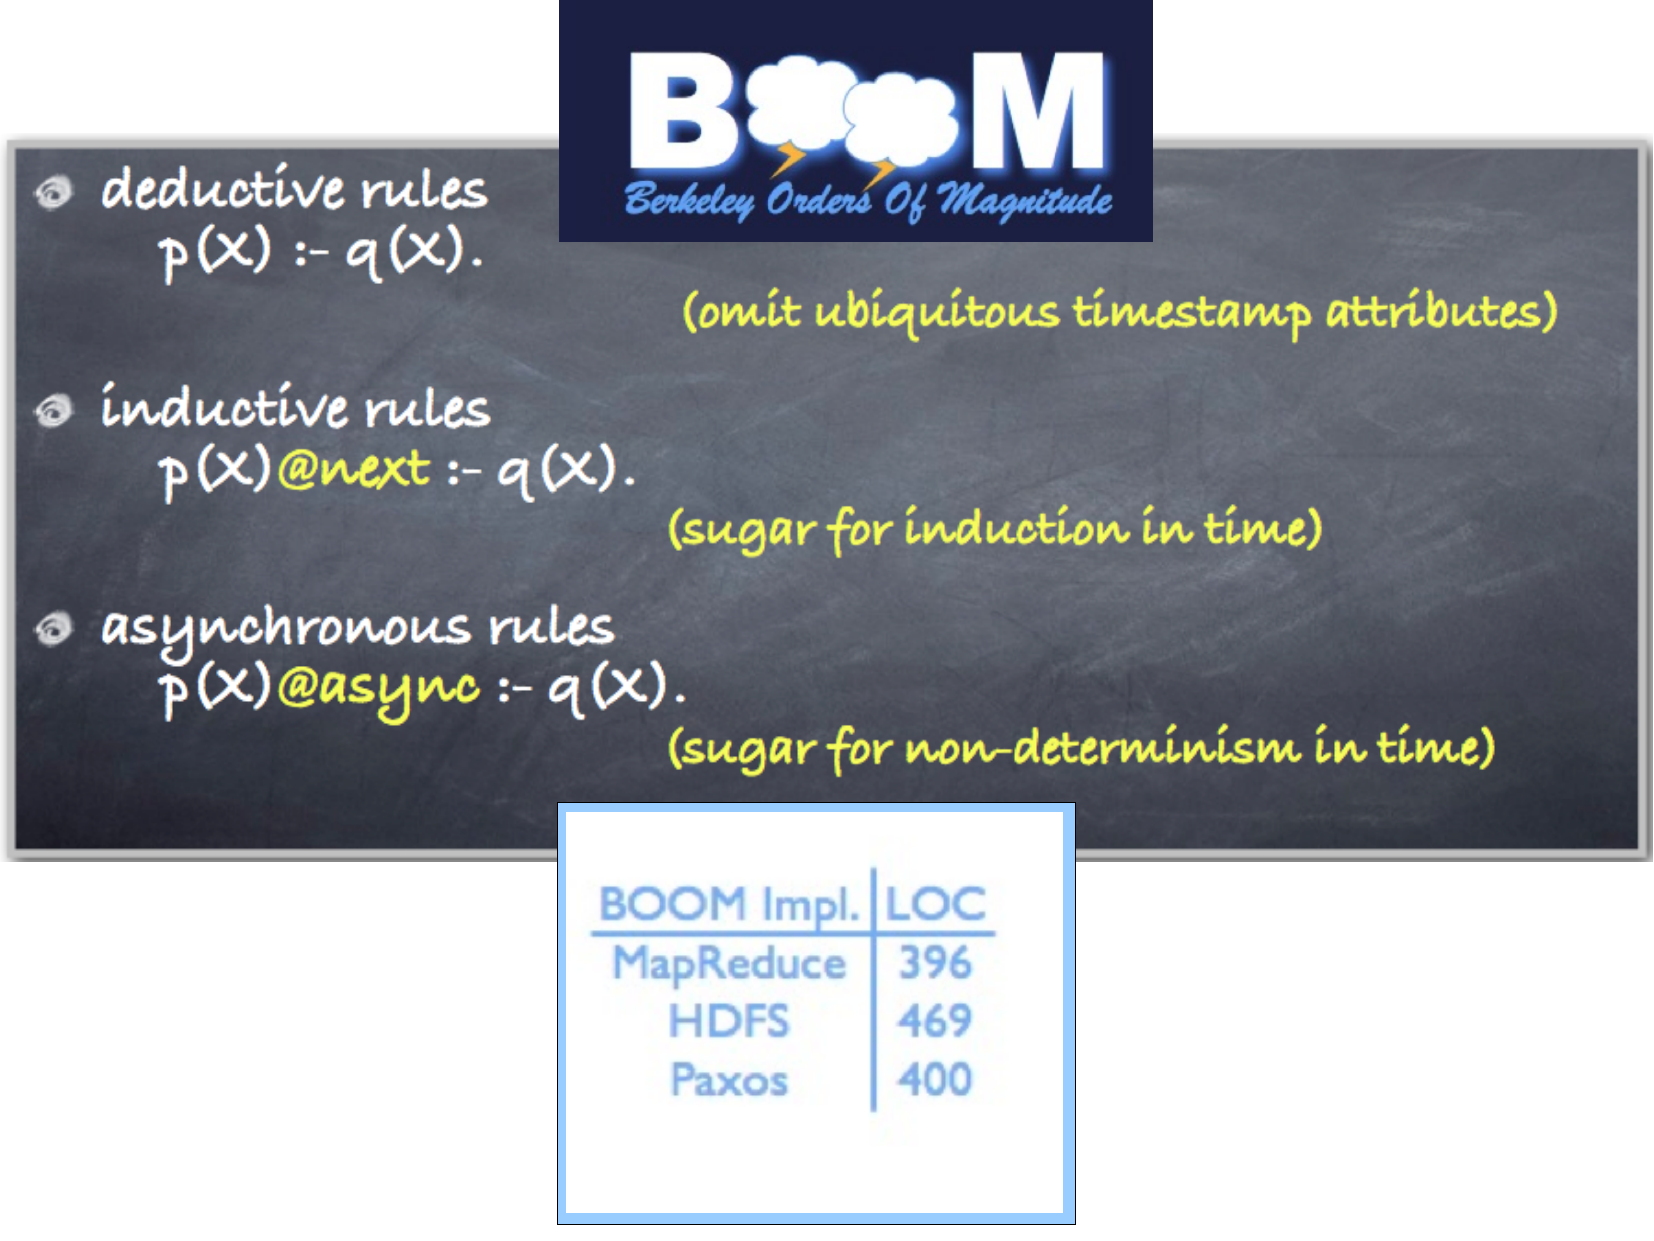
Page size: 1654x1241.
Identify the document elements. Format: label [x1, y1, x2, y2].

picture [566, 812, 1063, 1213]
text_box [557, 802, 1076, 1225]
picture [0, 0, 1653, 862]
